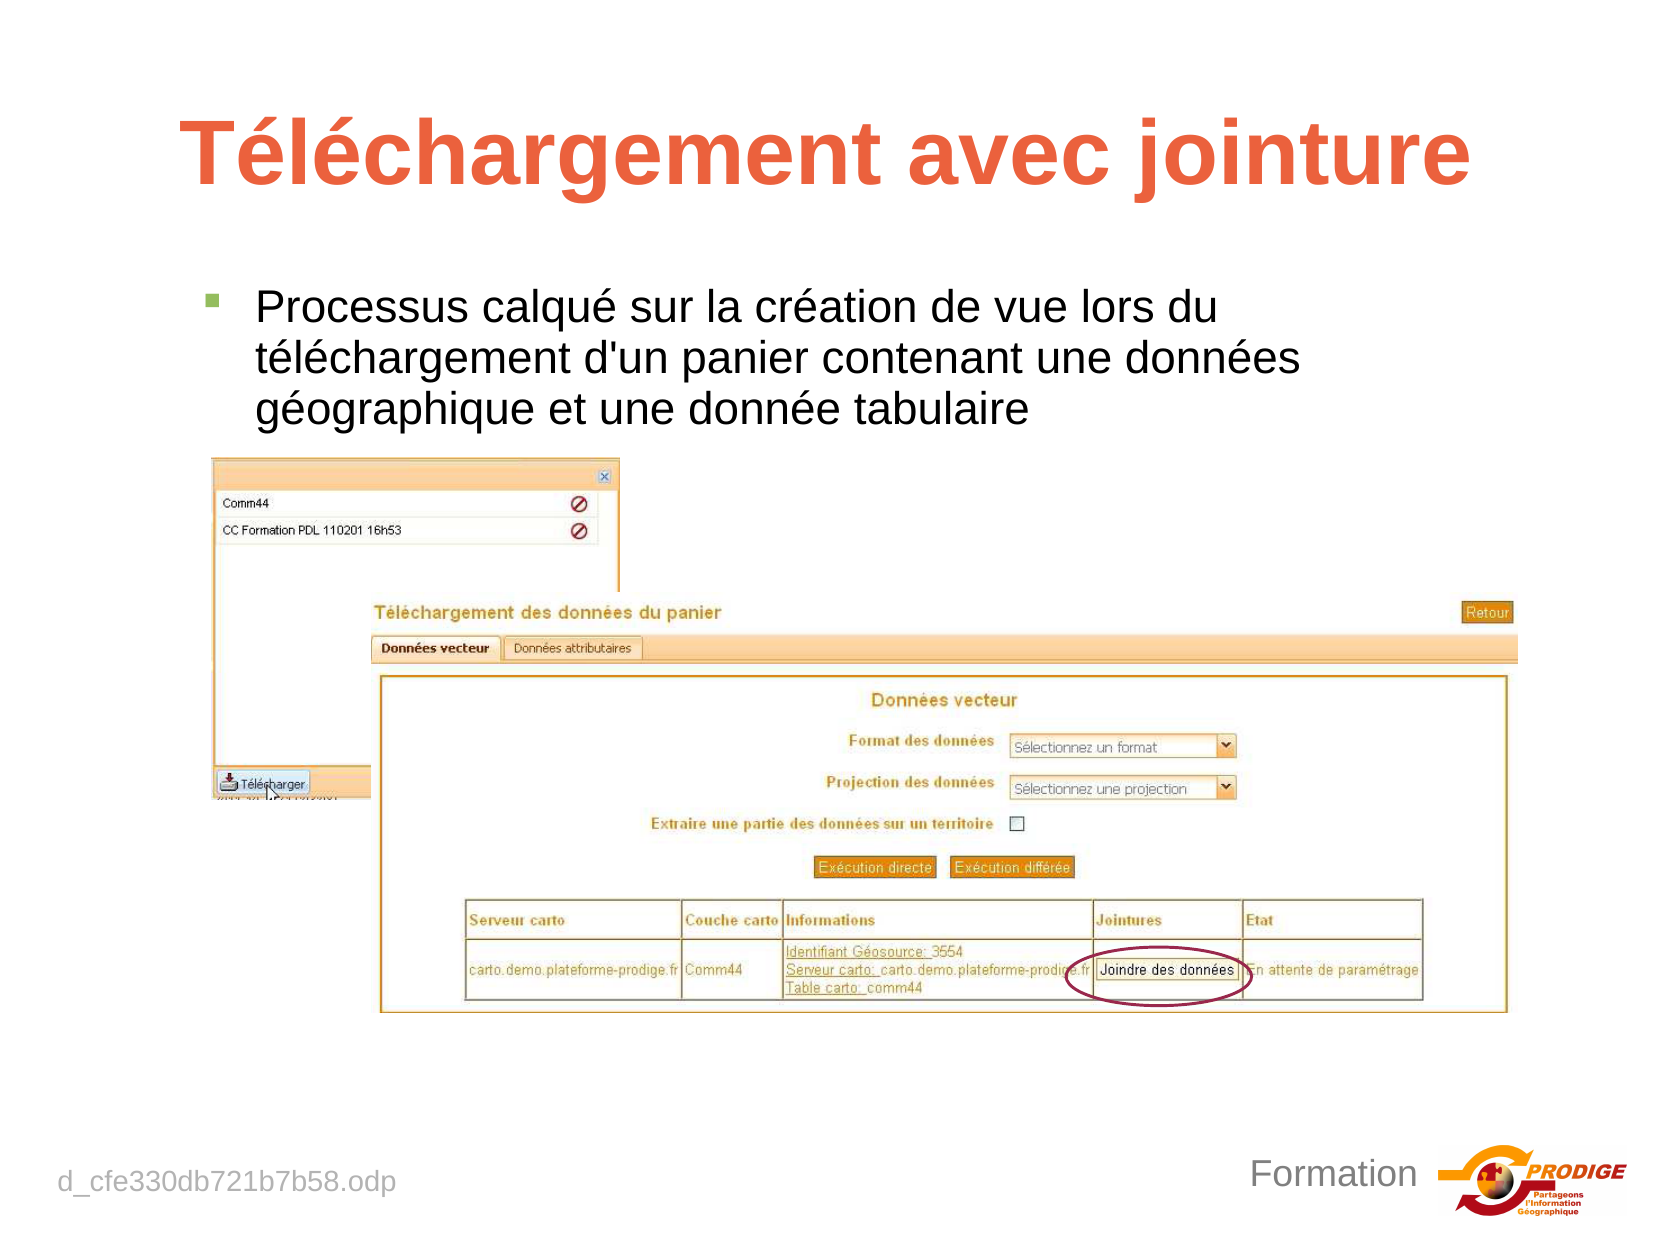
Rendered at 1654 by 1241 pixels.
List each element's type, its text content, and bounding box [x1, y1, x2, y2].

title Téléchargement avec jointure [82, 56, 1571, 250]
picture [211, 457, 1518, 1013]
picture [1438, 1145, 1627, 1216]
list Processus calqué sur la création de vue lors du téléchargement d'un panier contenant une données géographique et une donnée tabulaire [184, 280, 1514, 1085]
